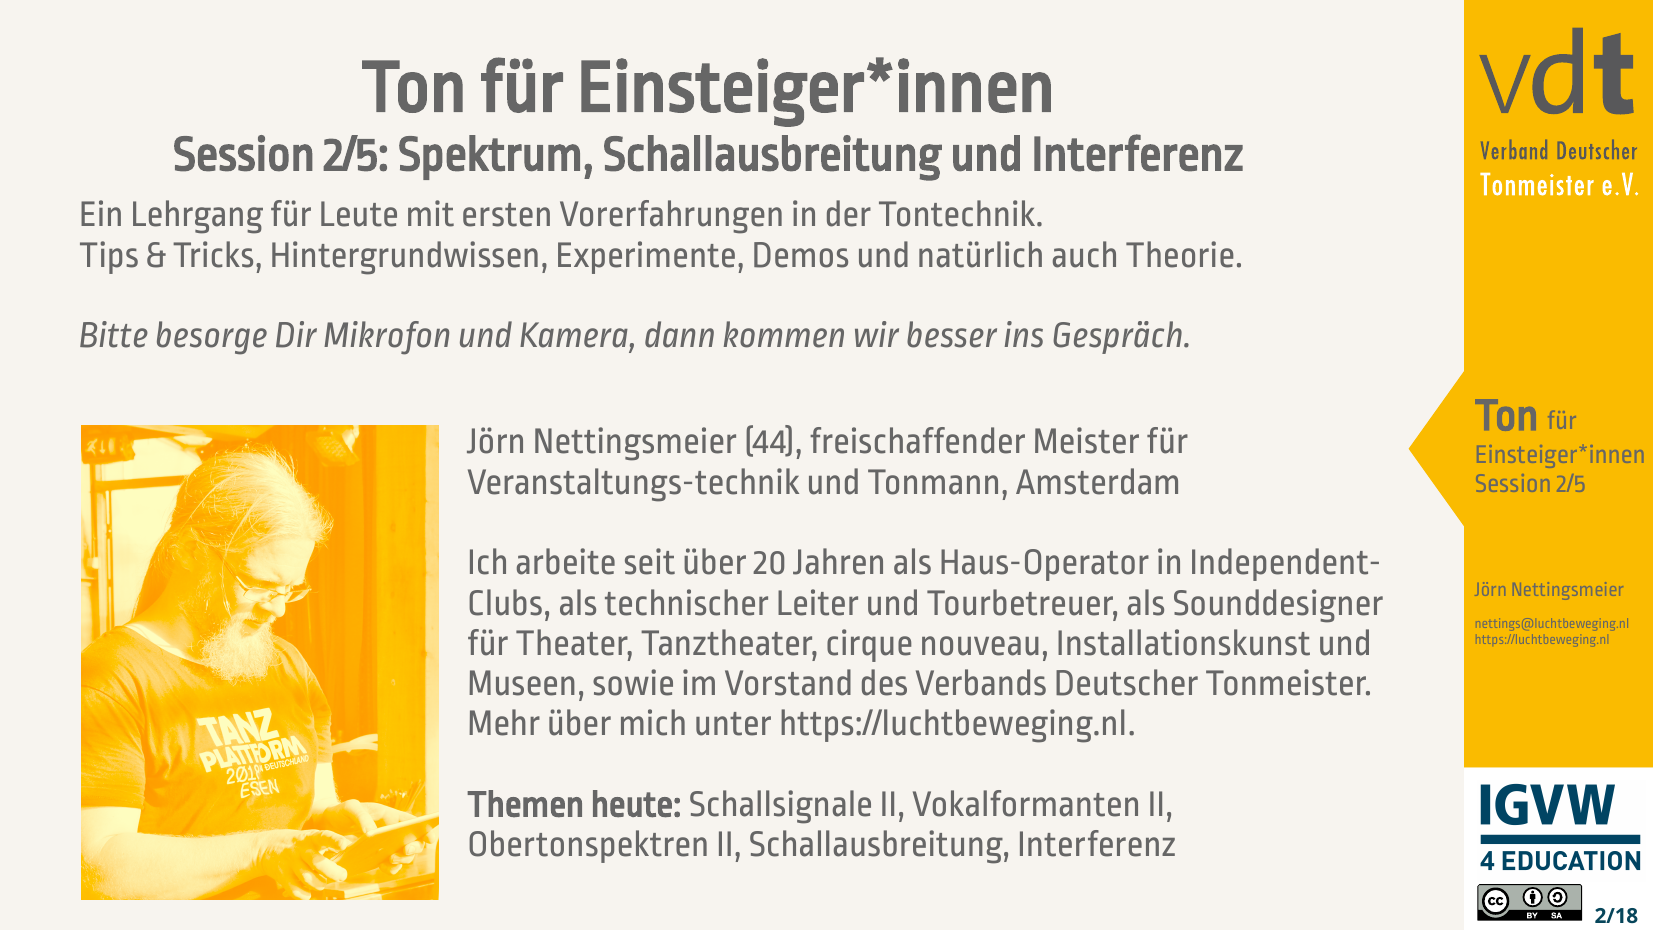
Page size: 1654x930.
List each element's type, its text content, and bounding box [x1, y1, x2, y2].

picture [1477, 780, 1646, 882]
title Ton für Einsteiger*innen Session 2/5: Spektrum, Schallausbreitung und Interferenz [82, 37, 1335, 188]
text_box Jörn Nettingsmeier (44), freischaffender Meister für Veranstaltungs-technik und Tonmann, Amsterdam Ich arbeite seit über 20 Jahren als Haus-Operator in Independent-Clubs, als technischer Leiter und Tourbetreuer, als Sounddesigner für Theater, Tanztheater, cirque nouveau, Installationskunst und Museen, sowie im Vorstand des Verbands Deutscher Tonmeister. Mehr über mich unter https://luchtbeweging.nl. Themen heute: Schallsignale II, Vokalformanten II, Obertonspektren II, Schallausbreitung, Interferenz [452, 414, 1418, 914]
picture [81, 460, 439, 900]
text_box Ein Lehrgang für Leute mit ersten Vorerfahrungen in der Tontechnik. Tips & Tricks, Hintergrundwissen, Experimente, Demos und natürlich auch Theorie. Bitte besorge Dir Mikrofon und Kamera, dann kommen wir besser ins Gespräch. [64, 188, 1350, 460]
